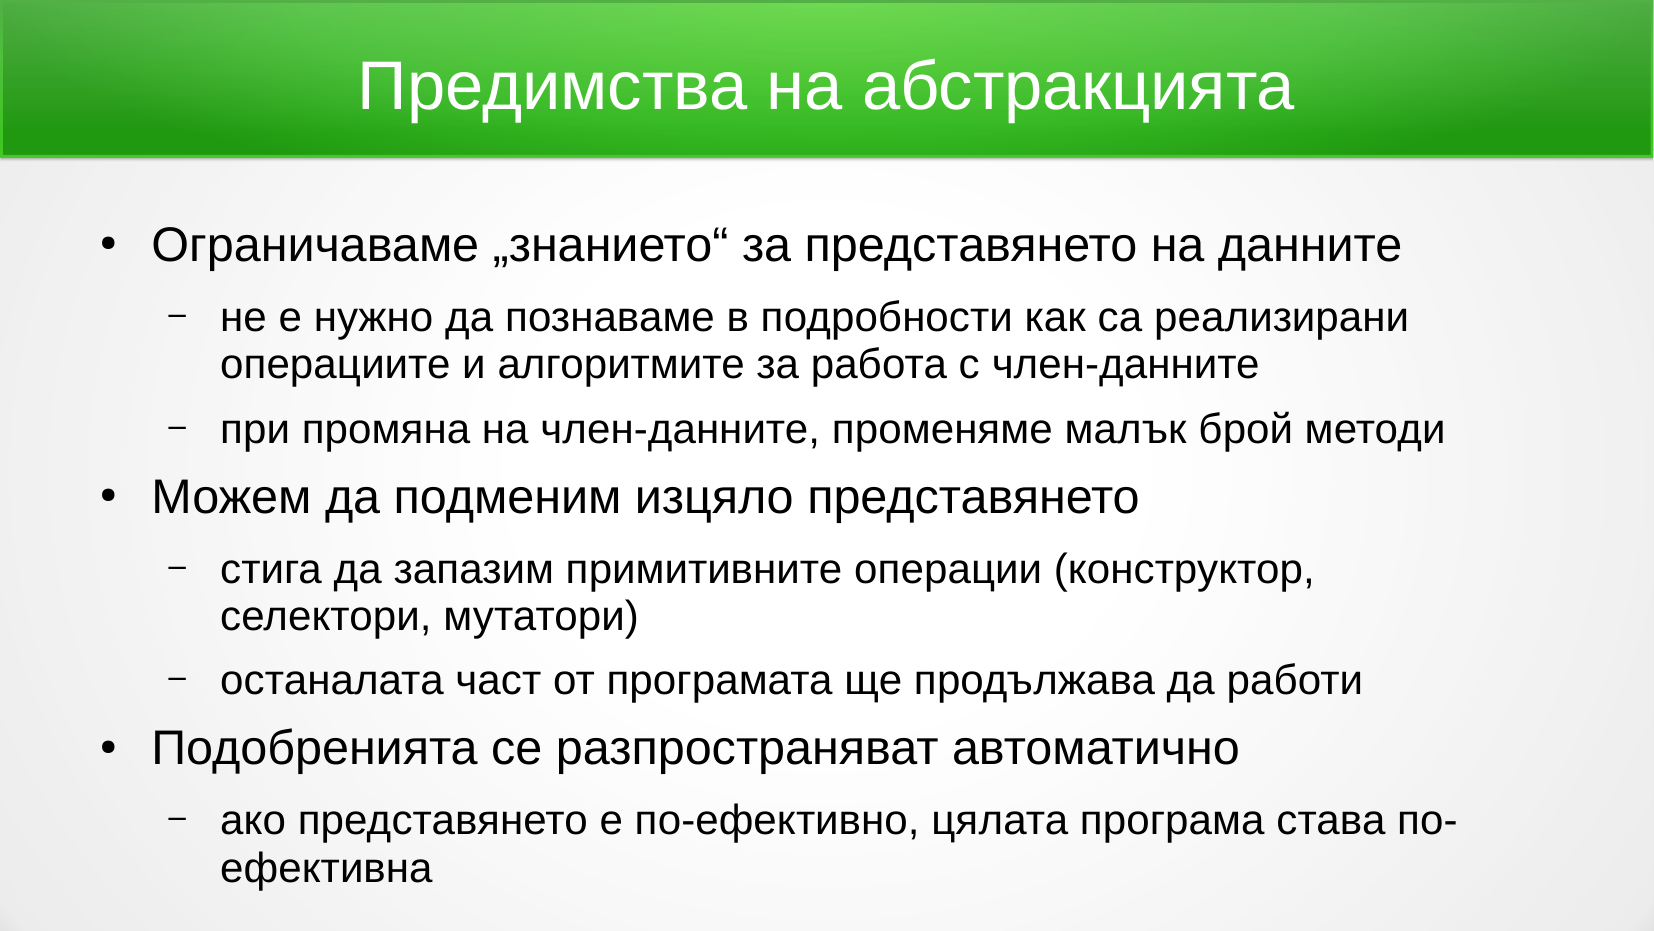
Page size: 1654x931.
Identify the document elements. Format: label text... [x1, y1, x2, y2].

list Ограничаваме „знанието“ за представянето на данните не е нужно да познаваме в подробности как са реализирани операциите и алгоритмите за работа с член-данните при промяна на член-данните, променяме малък брой методи Можем да подменим изцяло представянето стига да запазим примитивните операции (конструктор, селектори, мутатори) останалата част от програмата ще продължава да работи Подобренията се разпространяват автоматично ако представянето е по-ефективно, цялата програма става по-ефективна [82, 217, 1538, 898]
title Предимства на абстракцията [82, 37, 1571, 135]
